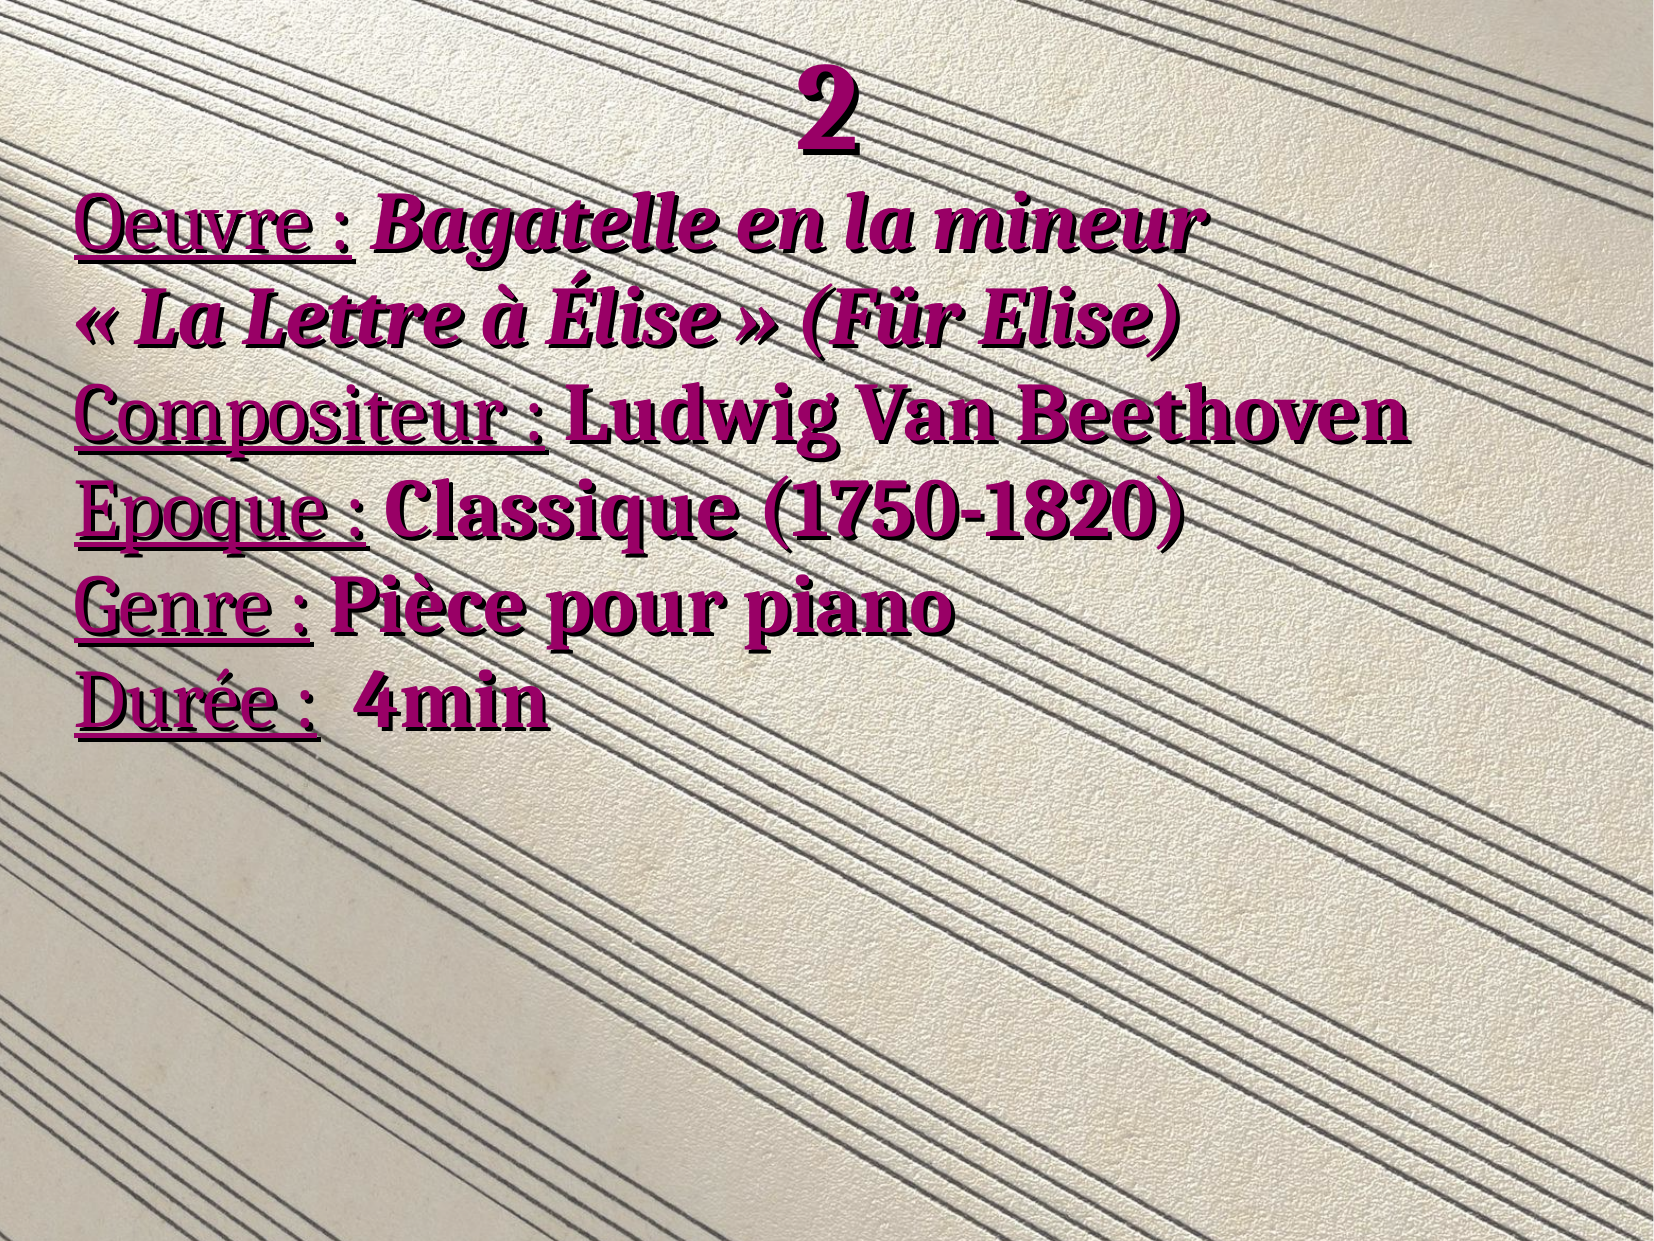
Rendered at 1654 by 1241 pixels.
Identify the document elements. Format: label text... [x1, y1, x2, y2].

text_box 2 [442, 29, 1211, 384]
picture [0, 0, 1654, 1241]
text_box Oeuvre : Bagatelle en la mineur « La Lettre à Élise » (Für Elise) Compositeur : Ludwig Van Beethoven Epoque : Classique (1750-1820) Genre : Pièce pour piano Durée : 4min [59, 166, 1654, 875]
